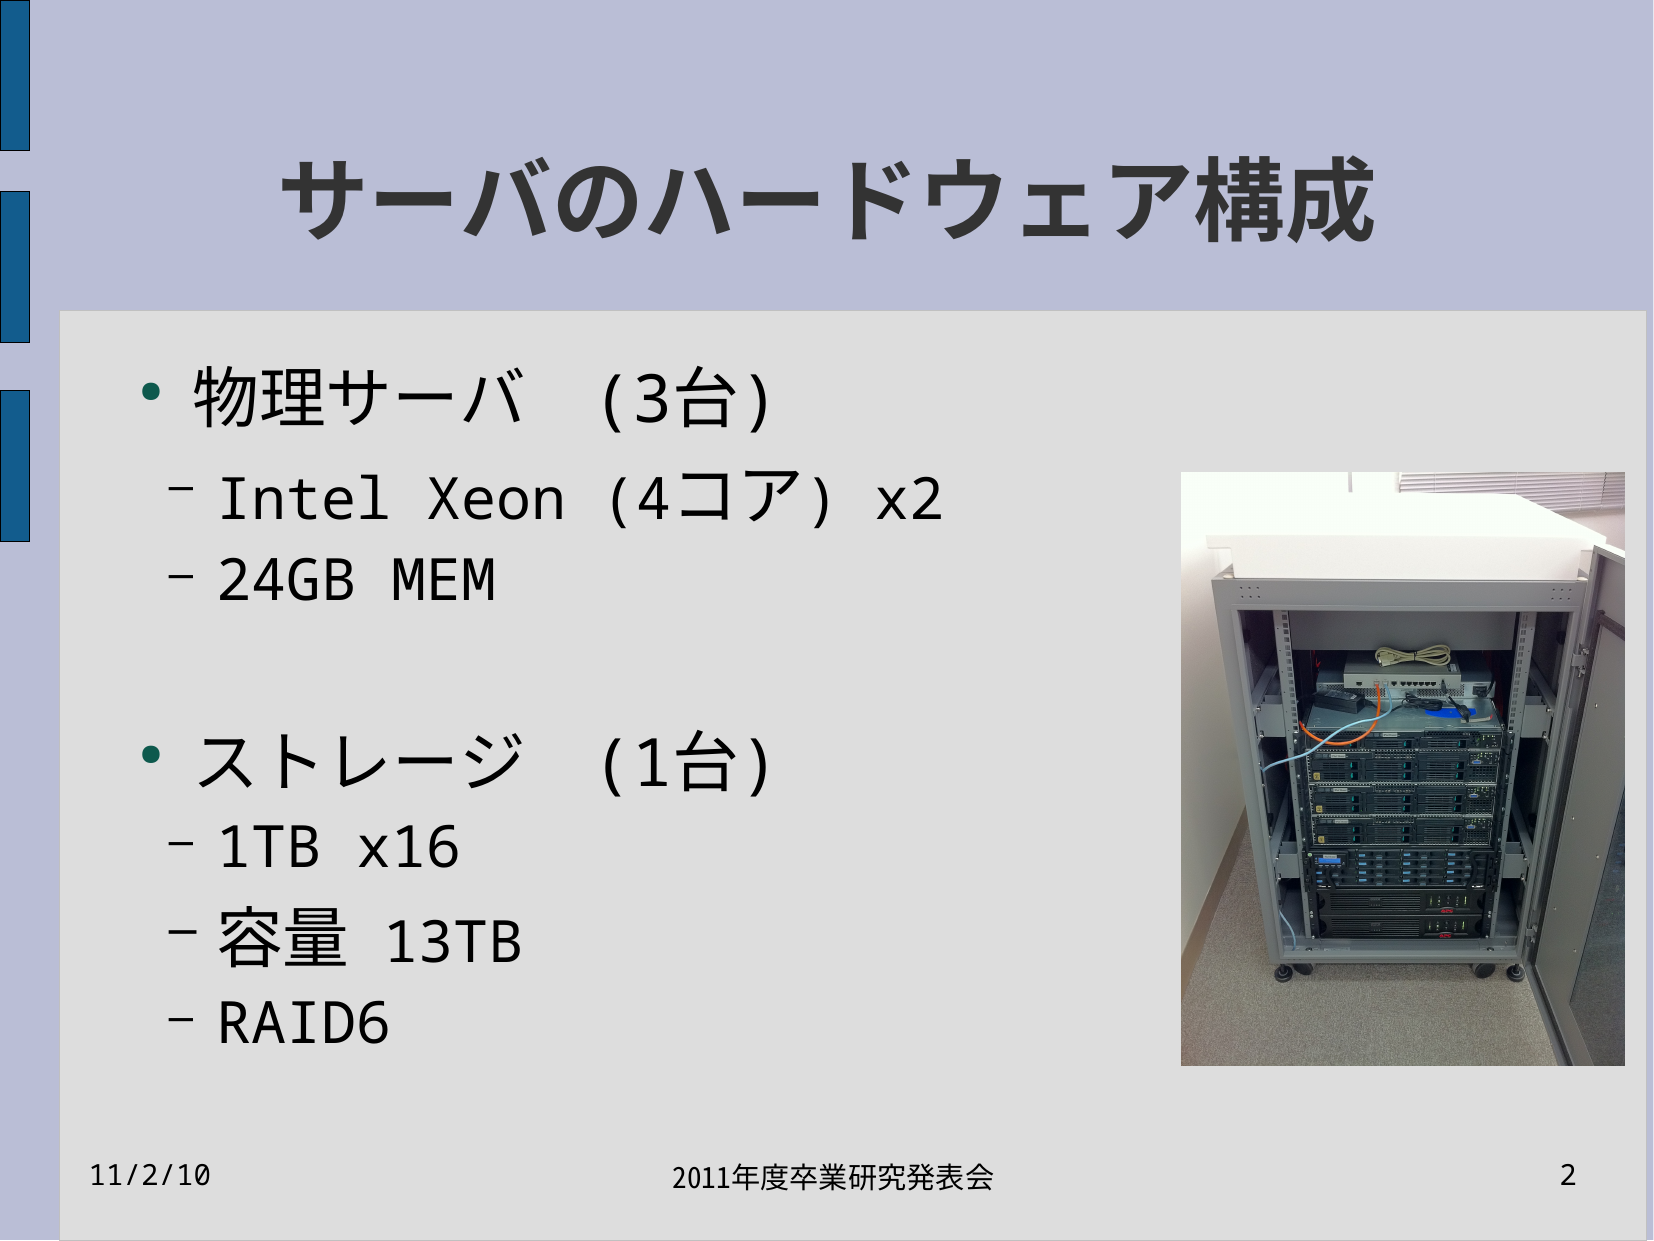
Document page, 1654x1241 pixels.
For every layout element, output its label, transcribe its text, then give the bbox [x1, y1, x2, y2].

picture [1181, 472, 1625, 1066]
title サーバのハードウェア構成 [121, 145, 1534, 245]
list 物理サーバ (3台) Intel Xeon (4コア) x2 24GB MEM ストレージ (1台) 1TB x16 容量 13TB RAID6 [121, 344, 1534, 1112]
